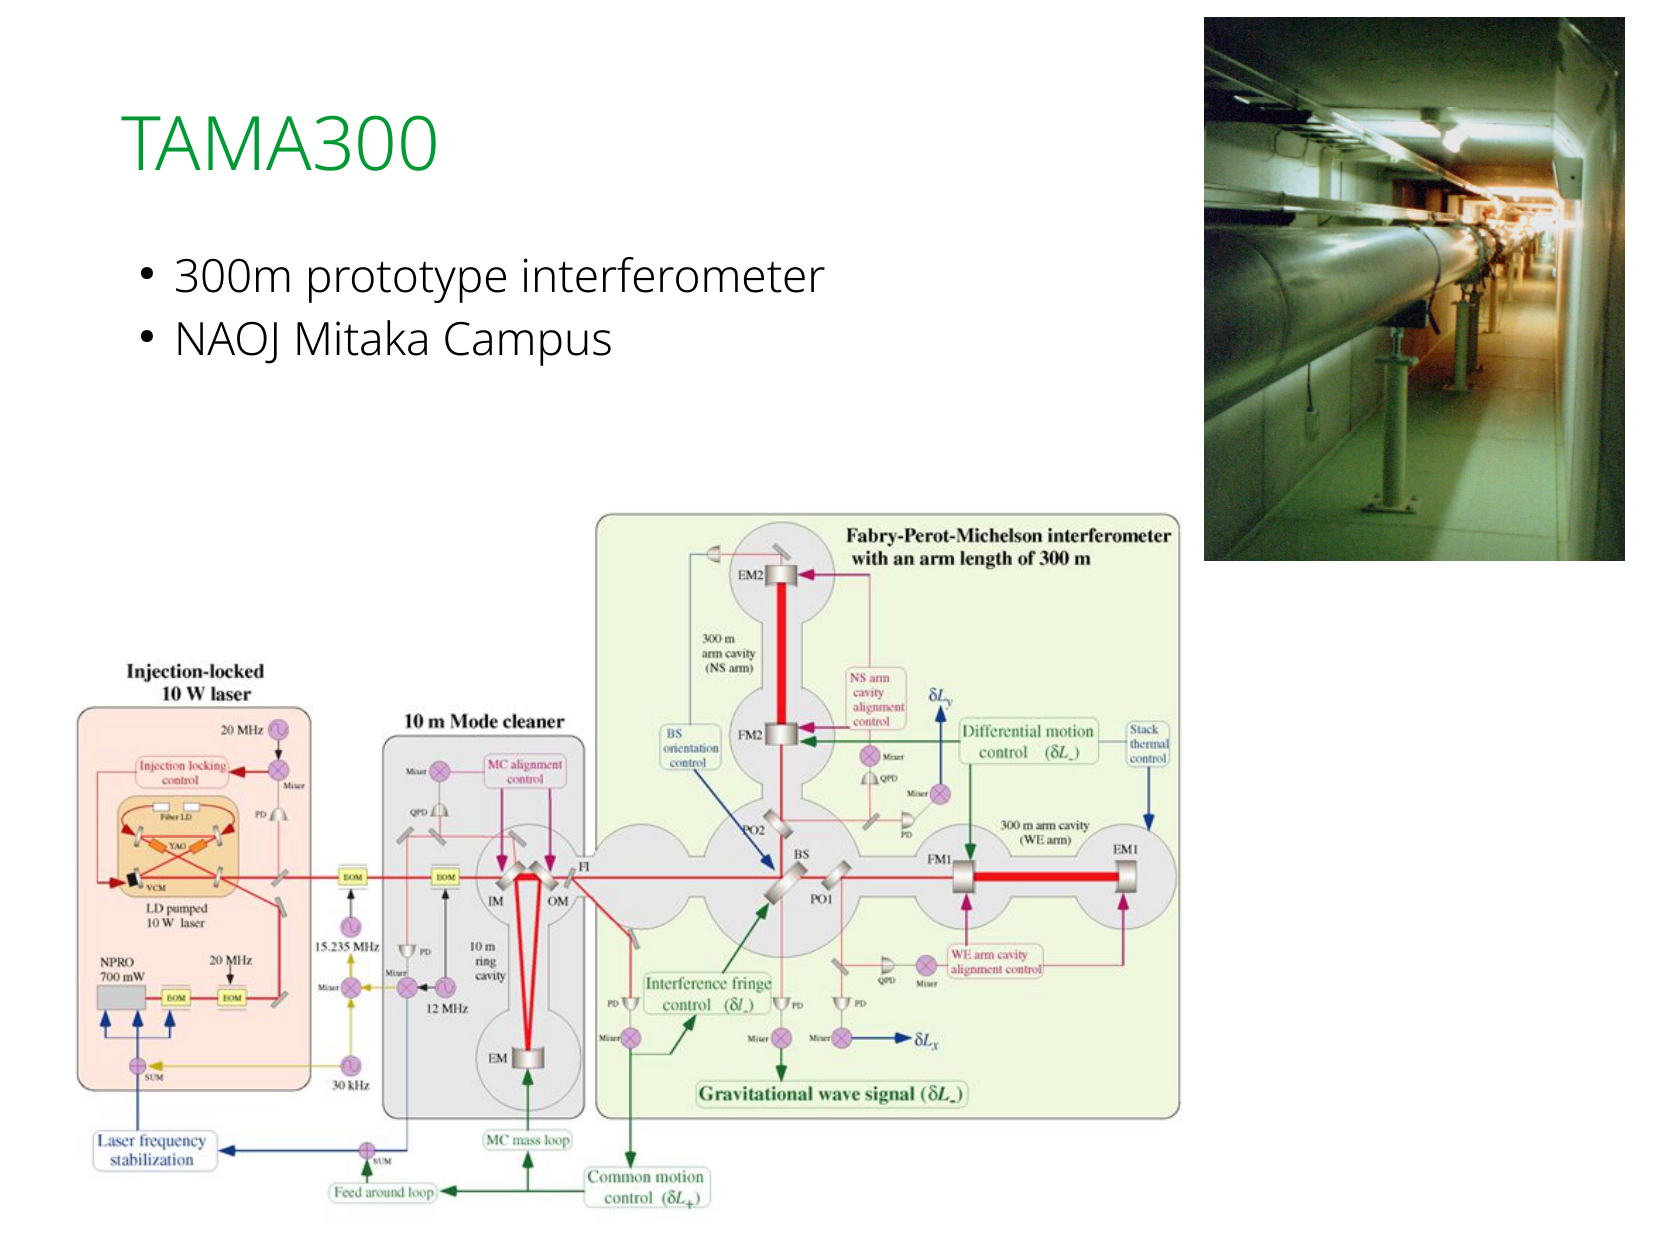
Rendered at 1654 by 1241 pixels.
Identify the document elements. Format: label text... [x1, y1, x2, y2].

text_box TAMA300 [106, 82, 509, 190]
text_box 300m prototype interferometer NAOJ Mitaka Campus [124, 236, 909, 365]
picture [0, 17, 1625, 1232]
